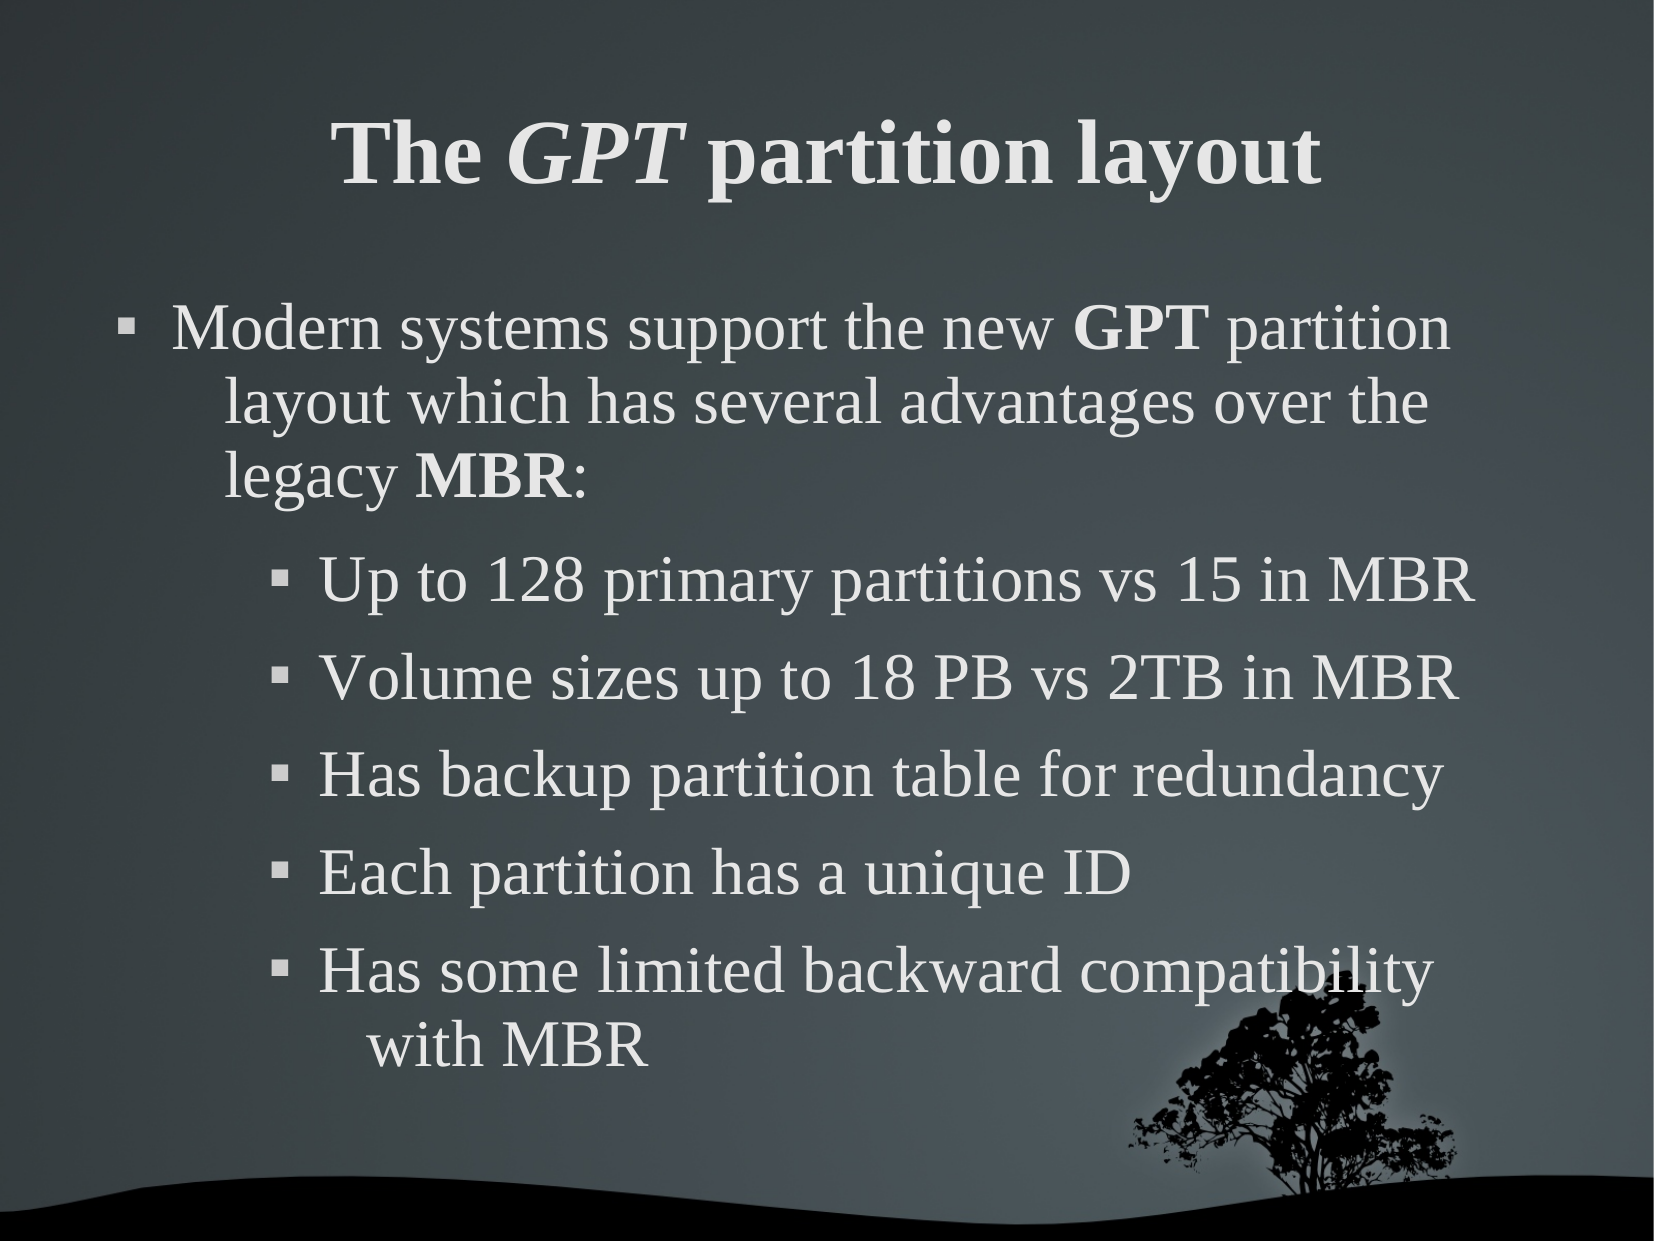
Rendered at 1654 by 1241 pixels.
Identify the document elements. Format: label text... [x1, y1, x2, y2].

title The GPT partition layout [82, 49, 1571, 257]
list Modern systems support the new GPT partition layout which has several advantages over the legacy MBR: Up to 128 primary partitions vs 15 in MBR Volume sizes up to 18 PB vs 2TB in MBR Has backup partition table for redundancy Each partition has a unique ID Has some limited backward compatibility with MBR [82, 290, 1571, 1109]
picture [0, 0, 1654, 1241]
